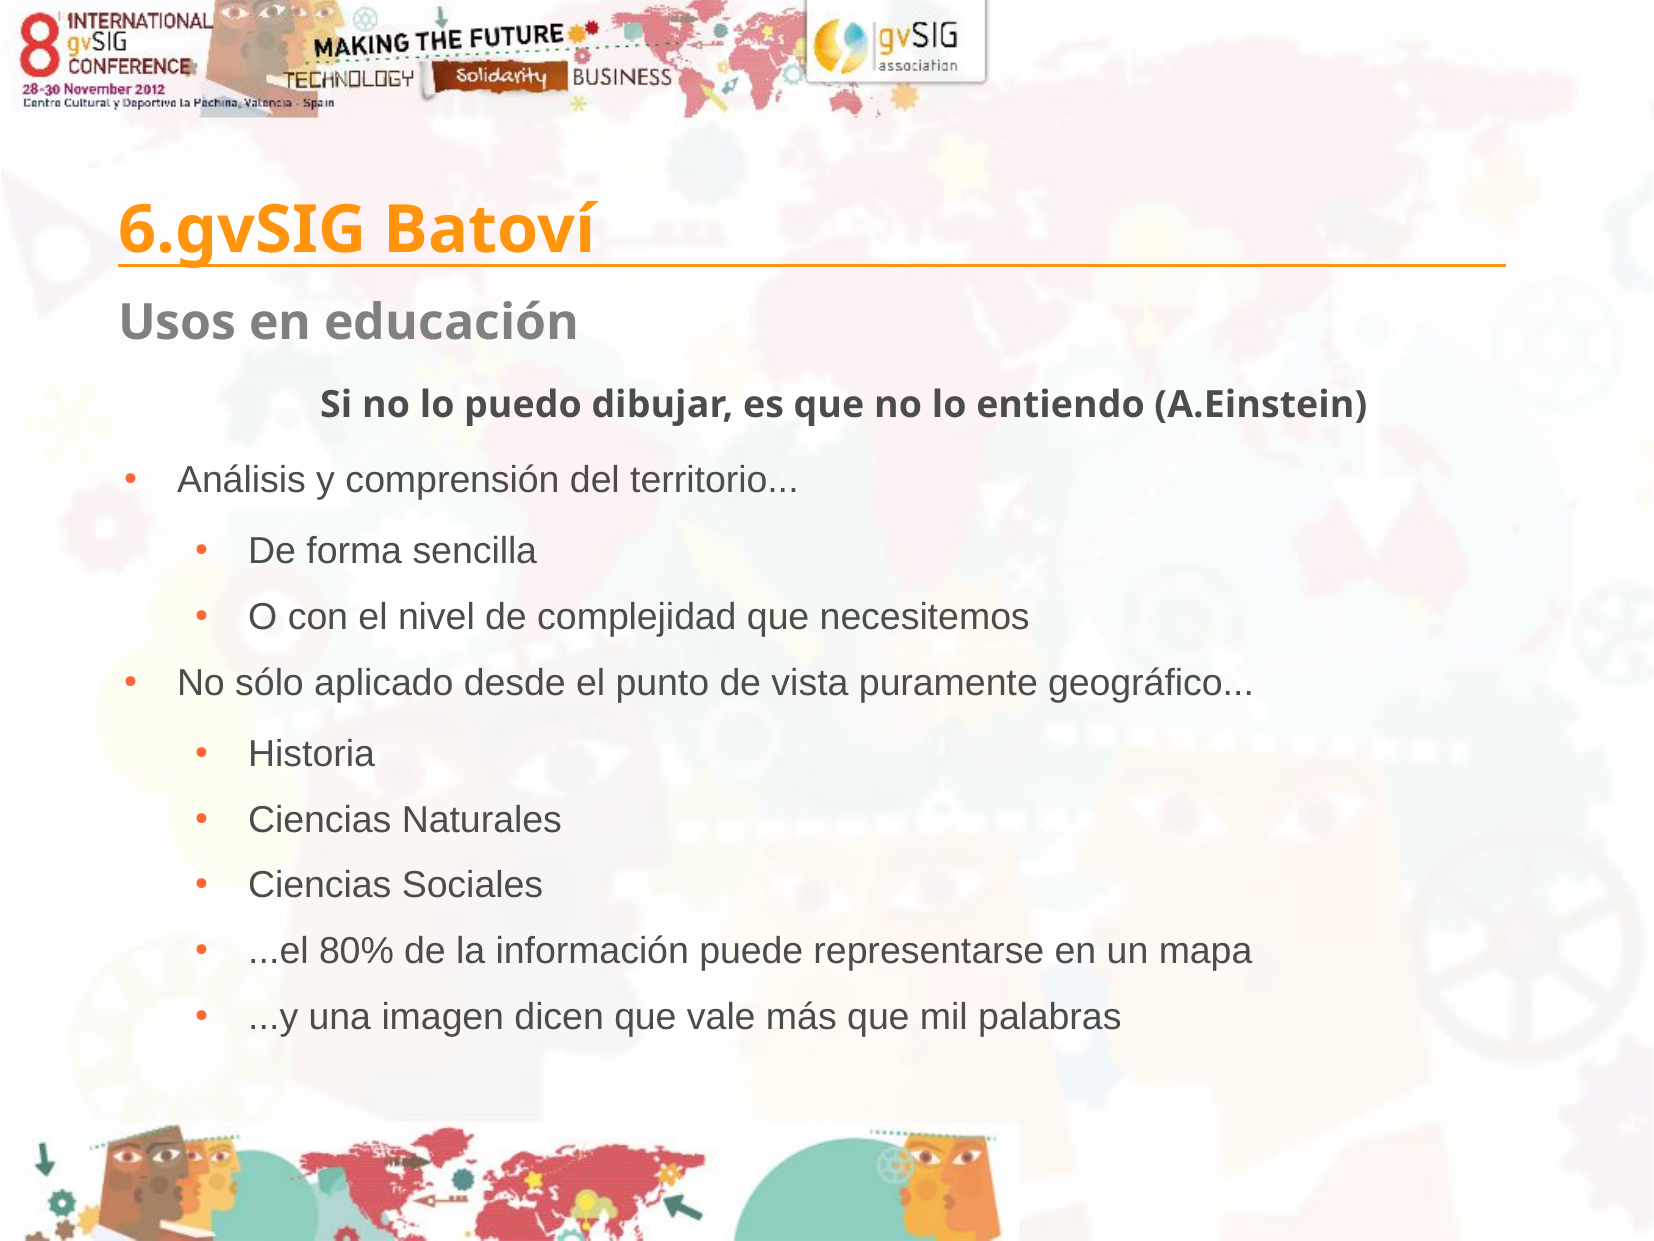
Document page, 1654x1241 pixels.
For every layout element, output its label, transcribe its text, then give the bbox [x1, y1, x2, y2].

list Si no lo puedo dibujar, es que no lo entiendo (A.Einstein) Análisis y comprensión del territorio... De forma sencilla O con el nivel de complejidad que necesitemos No sólo aplicado desde el punto de vista puramente geográfico... Historia Ciencias Naturales Ciencias Sociales ...el 80% de la información puede representarse en un mapa ...y una imagen dicen que vale más que mil palabras [106, 377, 1583, 1048]
title Usos en educación [118, 276, 1359, 365]
picture [1, 0, 1654, 1241]
title 6.gvSIG Batoví [118, 187, 1607, 266]
